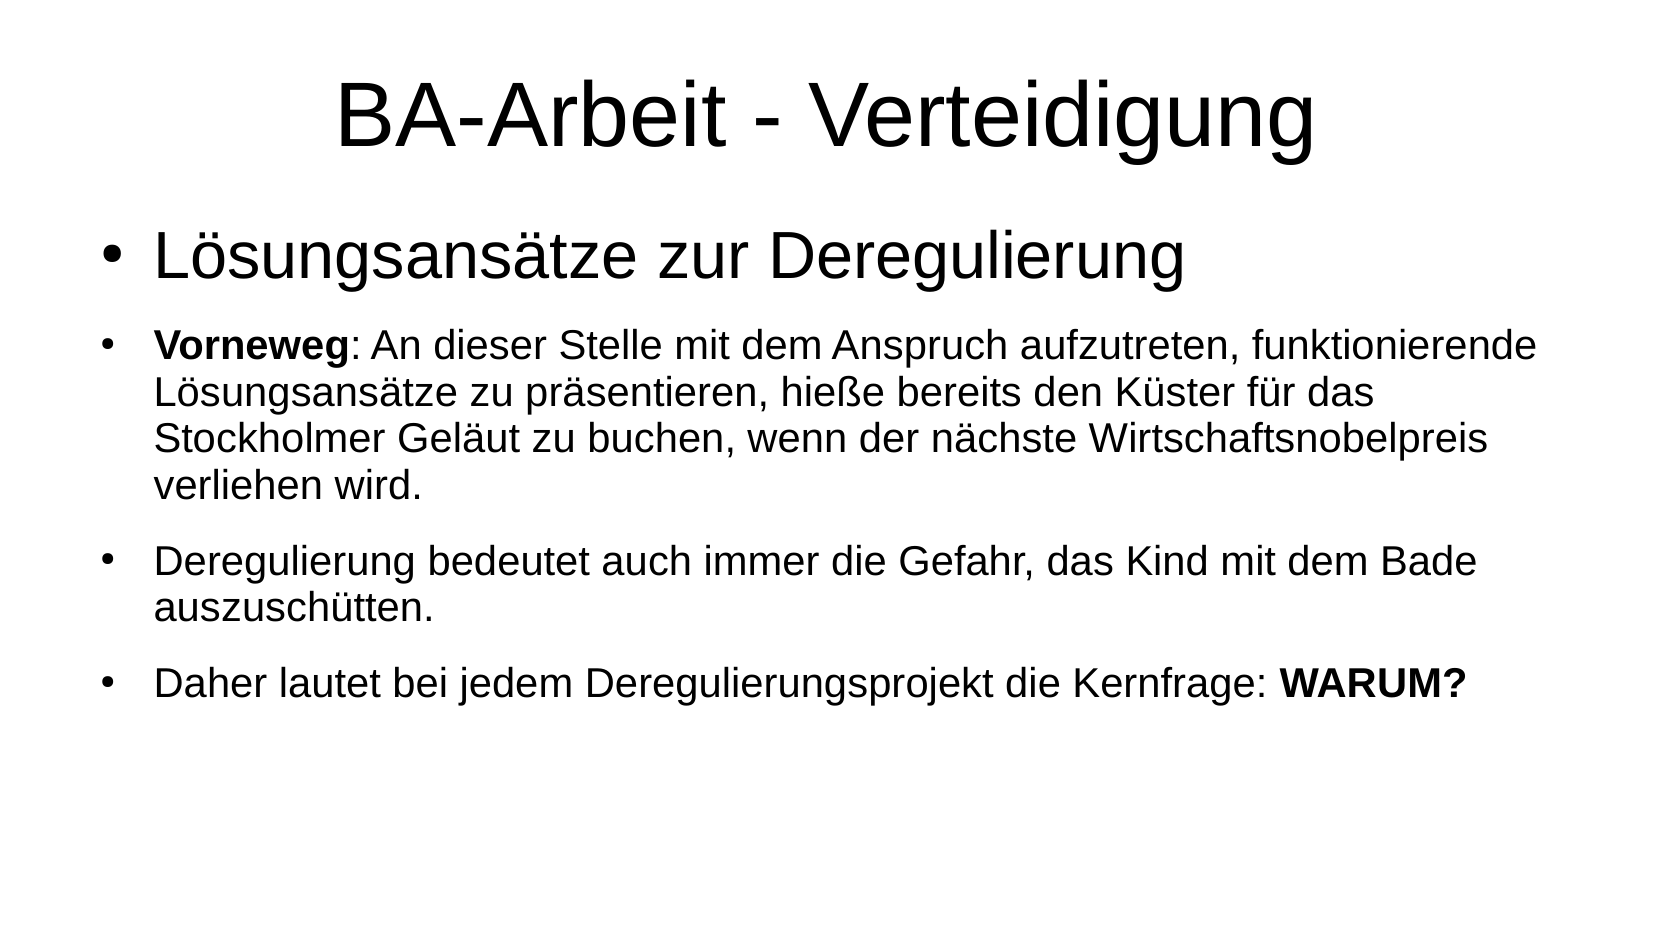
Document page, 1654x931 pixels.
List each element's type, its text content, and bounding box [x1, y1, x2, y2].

list Lösungsansätze zur Deregulierung Vorneweg: An dieser Stelle mit dem Anspruch aufzutreten, funktionierende Lösungsansätze zu präsentieren, hieße bereits den Küster für das Stockholmer Geläut zu buchen, wenn der nächste Wirtschaftsnobelpreis verliehen wird. Deregulierung bedeutet auch immer die Gefahr, das Kind mit dem Bade auszuschütten. Daher lautet bei jedem Deregulierungsprojekt die Kernfrage: WARUM? [82, 217, 1571, 758]
title BA-Arbeit - Verteidigung [82, 37, 1571, 193]
